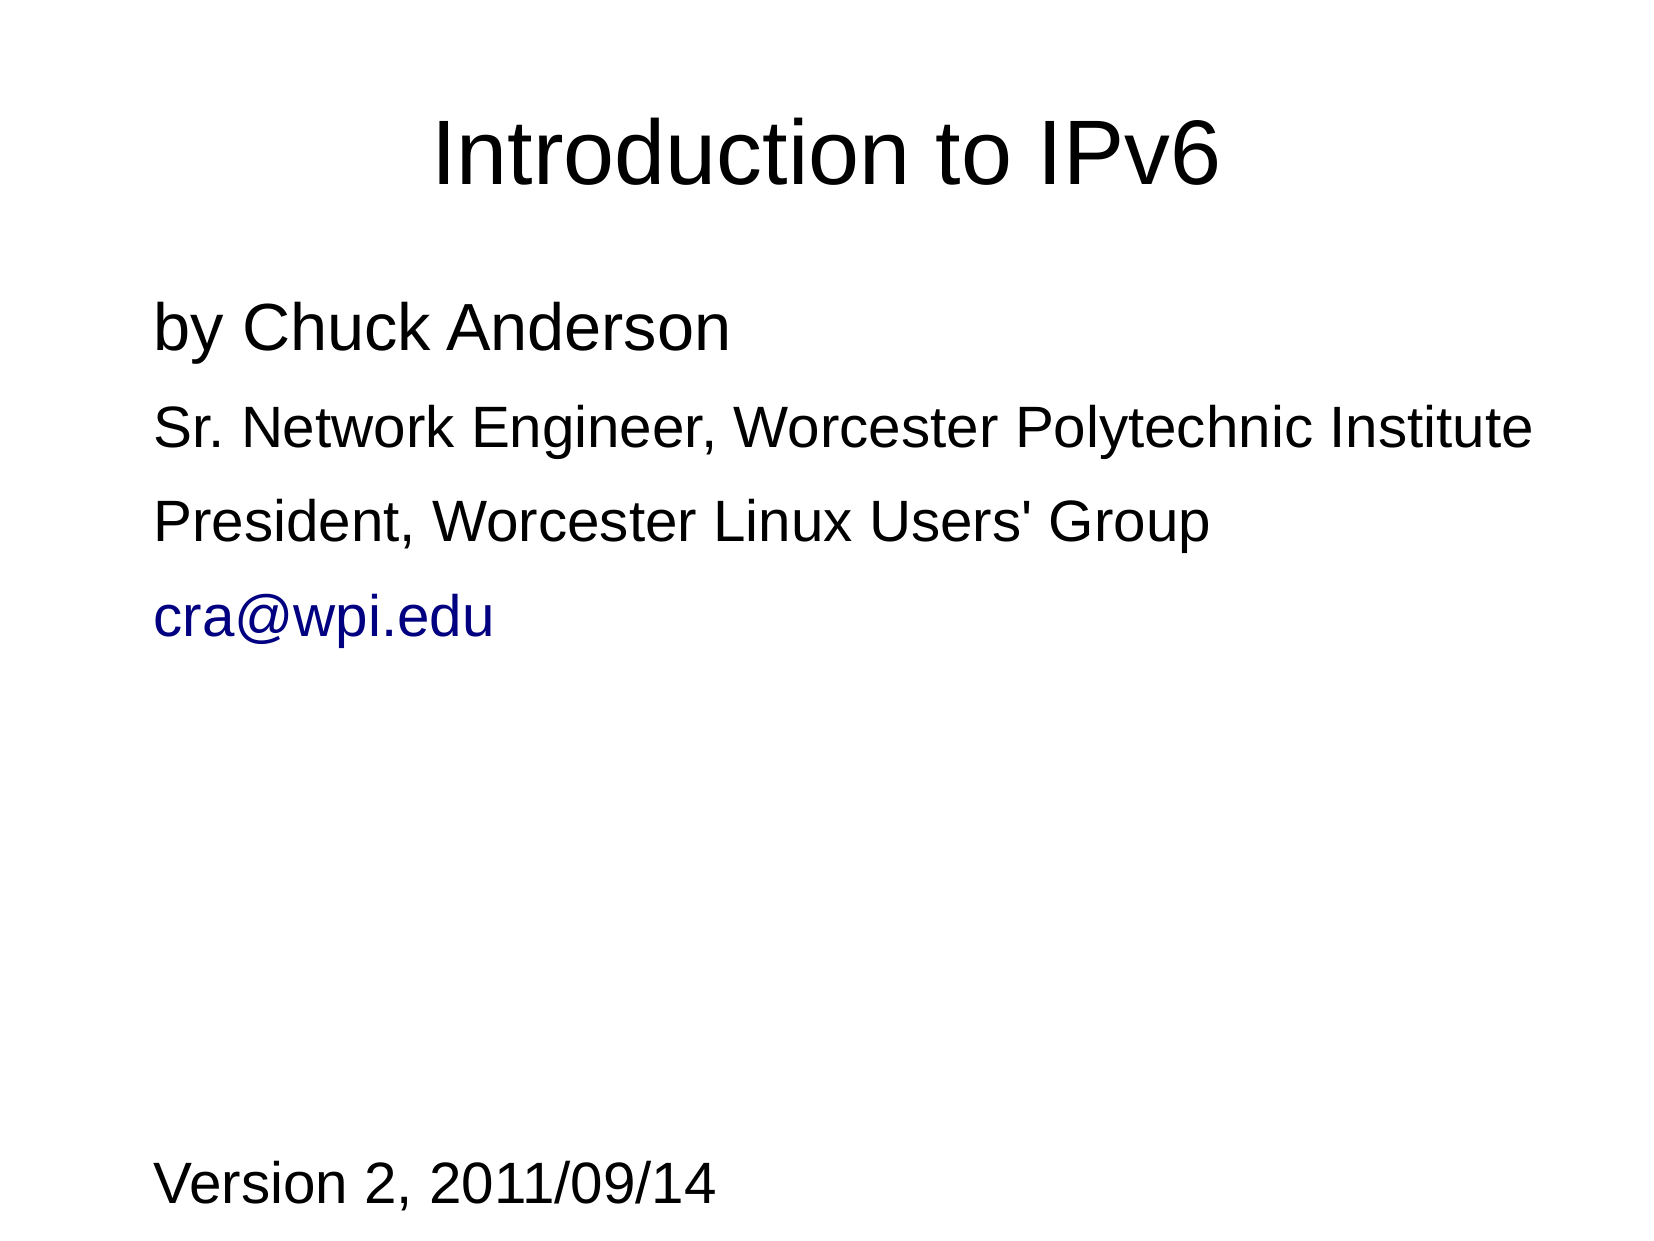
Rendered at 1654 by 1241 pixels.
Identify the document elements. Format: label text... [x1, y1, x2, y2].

title Introduction to IPv6 [82, 56, 1571, 250]
list by Chuck Anderson Sr. Network Engineer, Worcester Polytechnic Institute President, Worcester Linux Users' Group cra@wpi.edu Version 2, 2011/09/14 [82, 290, 1571, 1241]
